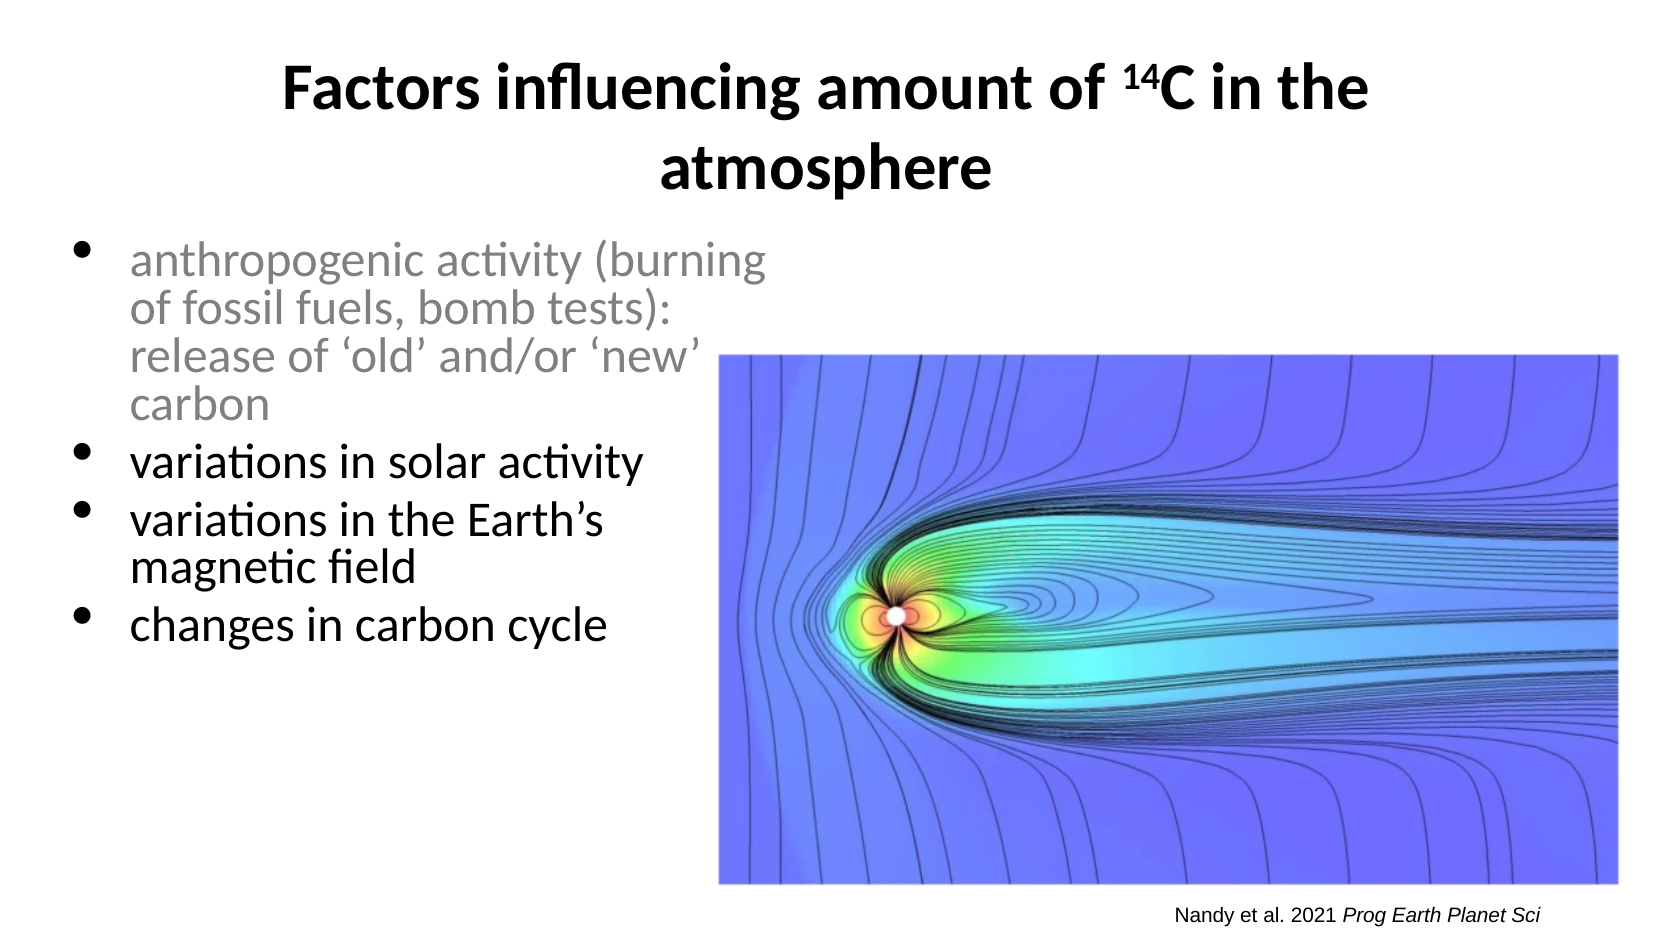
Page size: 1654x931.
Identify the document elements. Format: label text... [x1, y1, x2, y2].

text_box Nandy et al. 2021 Prog Earth Planet Sci [1159, 894, 1556, 931]
text_box anthropogenic activity (burning of fossil fuels, bomb tests): release of ‘old’ and/or ‘new’ carbon variations in solar activity variations in the Earth’s magnetic field changes in carbon cycle [58, 230, 788, 831]
text_box Factors influencing amount of 14C in the atmosphere [123, 45, 1530, 200]
picture [718, 354, 1620, 886]
